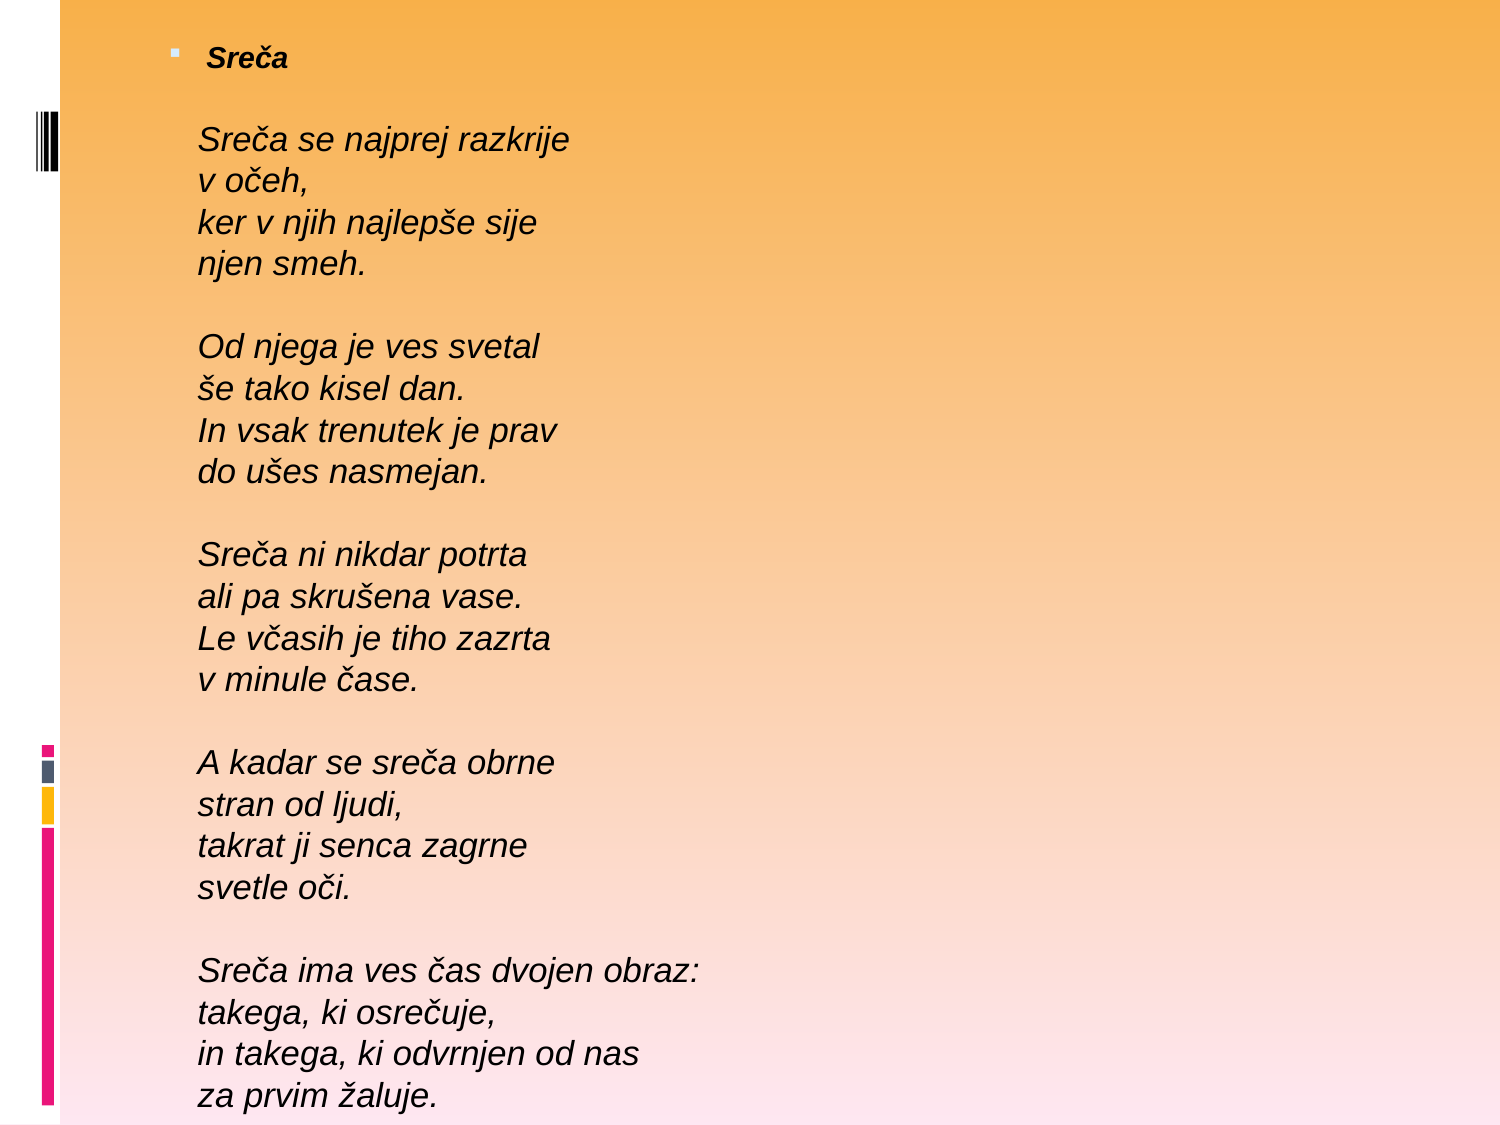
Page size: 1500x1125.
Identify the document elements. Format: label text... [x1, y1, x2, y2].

list Sreča Sreča se najprej razkrije v očeh, ker v njih najlepše sije njen smeh. Od njega je ves svetal še tako kisel dan. In vsak trenutek je prav do ušes nasmejan. Sreča ni nikdar potrta ali pa skrušena vase. Le včasih je tiho zazrta v minule čase. A kadar se sreča obrne stran od ljudi, takrat ji senca zagrne svetle oči. Sreča ima ves čas dvojen obraz: takega, ki osrečuje, in takega, ki odvrnjen od nas za prvim žaluje. [147, 31, 1423, 1125]
